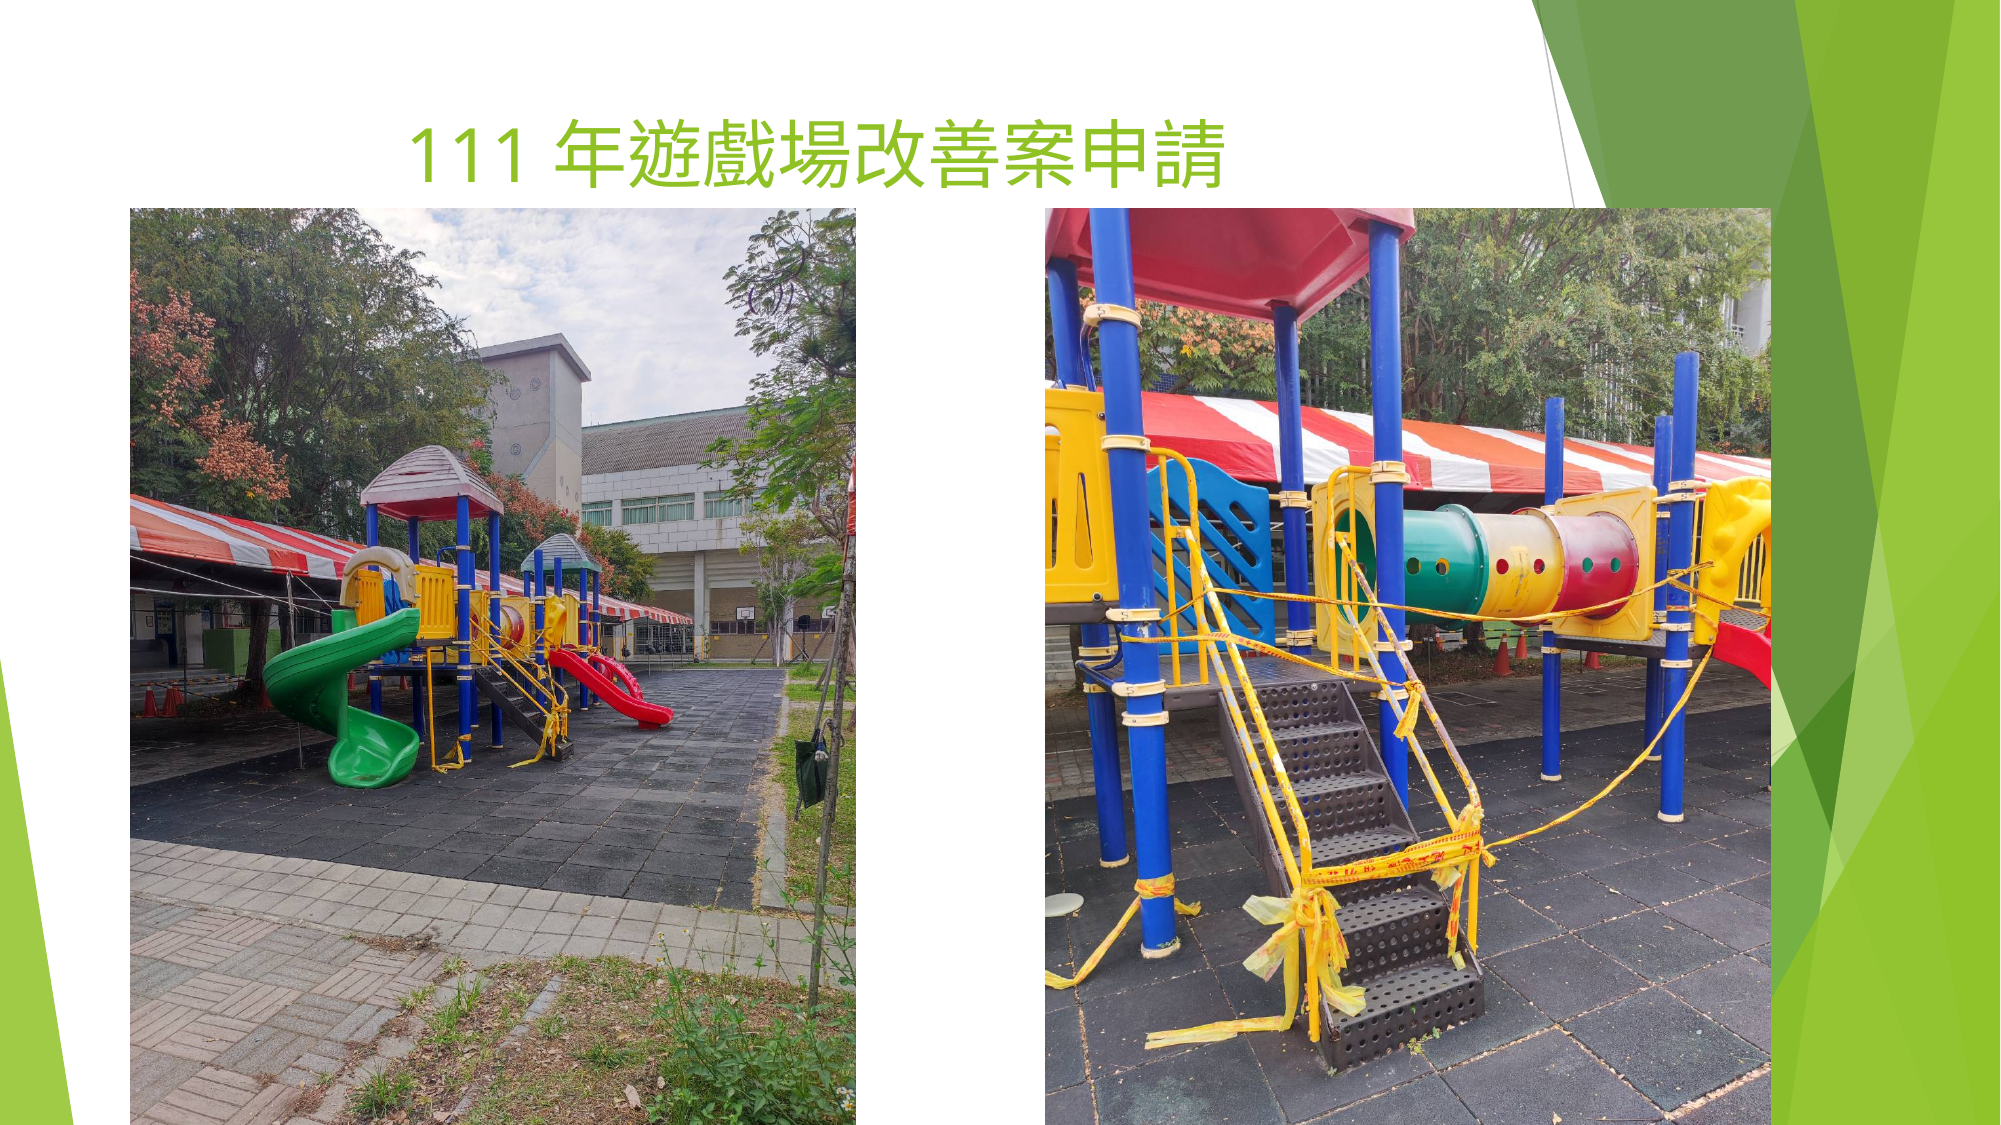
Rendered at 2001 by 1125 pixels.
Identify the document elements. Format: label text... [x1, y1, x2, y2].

picture [1045, 208, 1771, 1125]
title 111年遊戲場改善案申請 [111, 99, 1522, 317]
picture [130, 208, 856, 1125]
